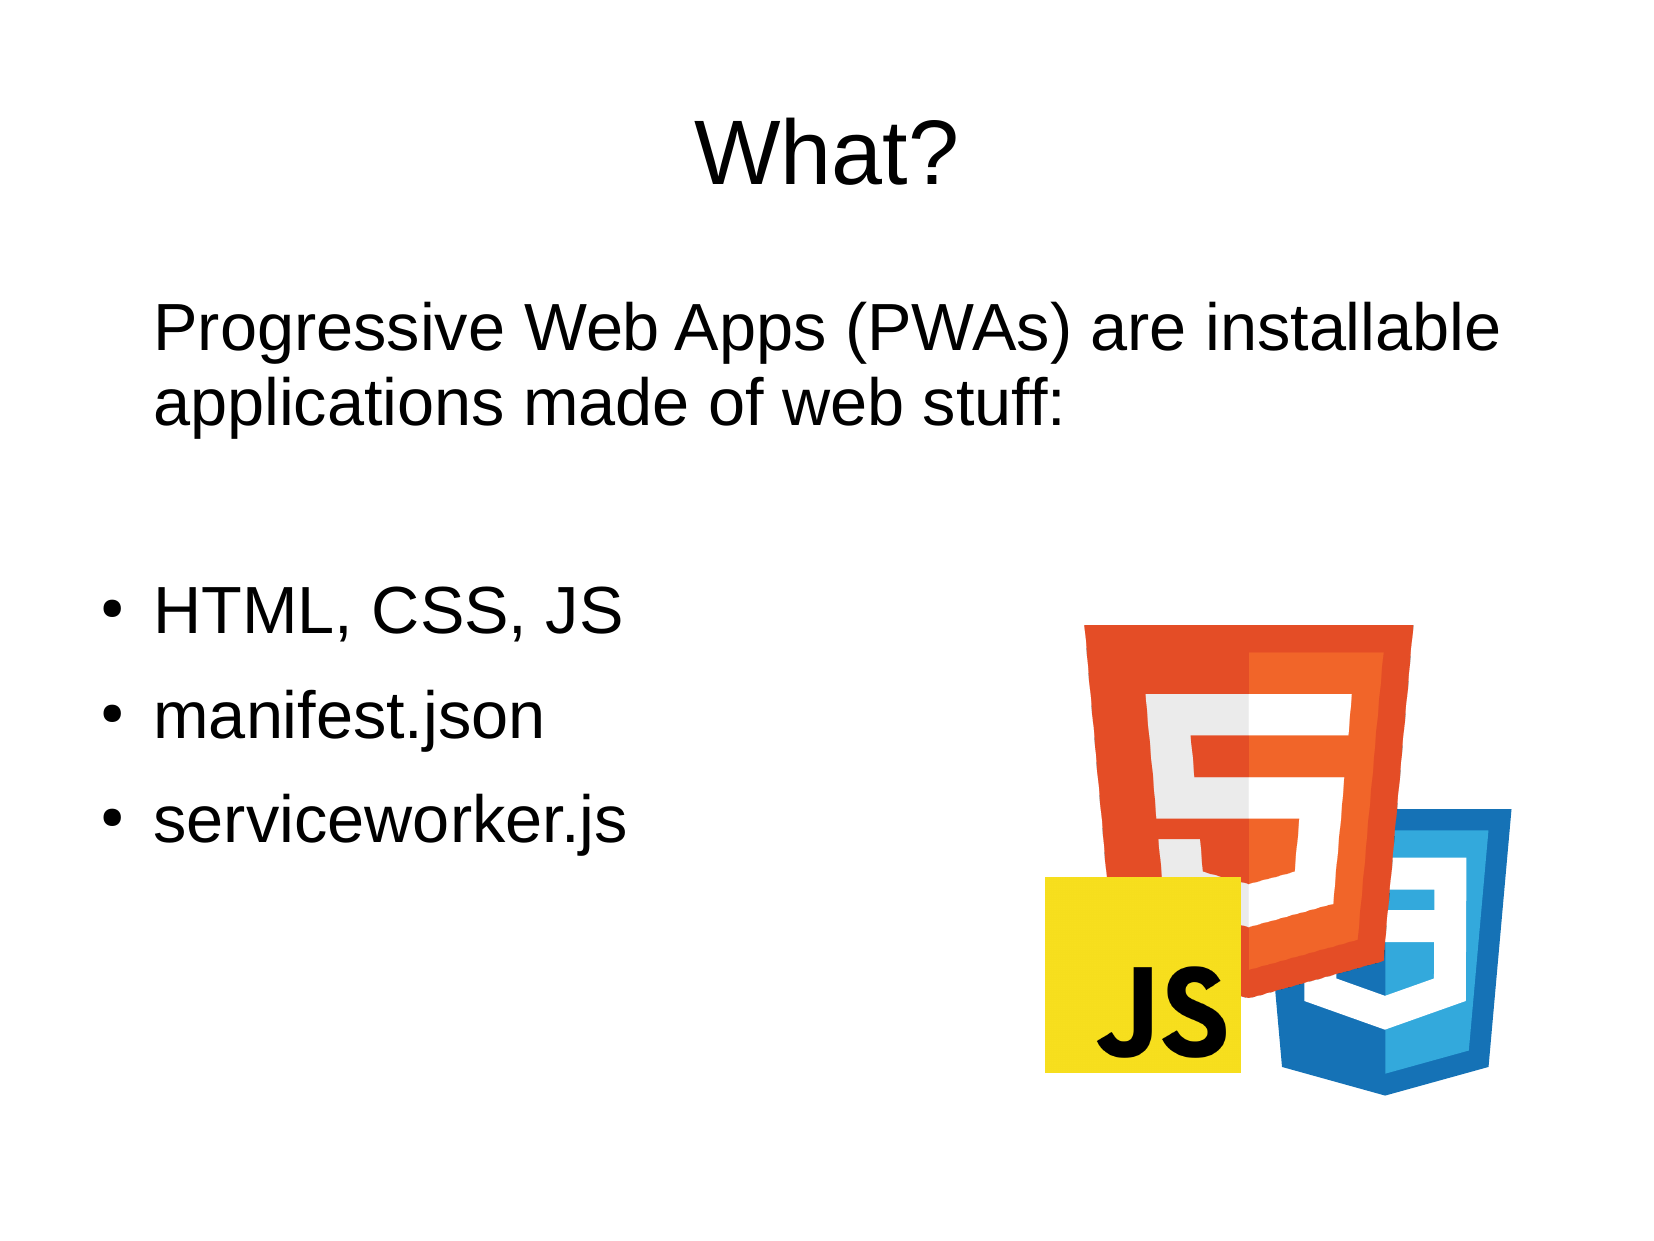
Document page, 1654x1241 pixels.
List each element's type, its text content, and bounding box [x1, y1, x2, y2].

title What? [82, 49, 1571, 257]
list Progressive Web Apps (PWAs) are installable applications made of web stuff: HTML, CSS, JS manifest.json serviceworker.js [82, 290, 1571, 1010]
picture [1045, 625, 1512, 1096]
